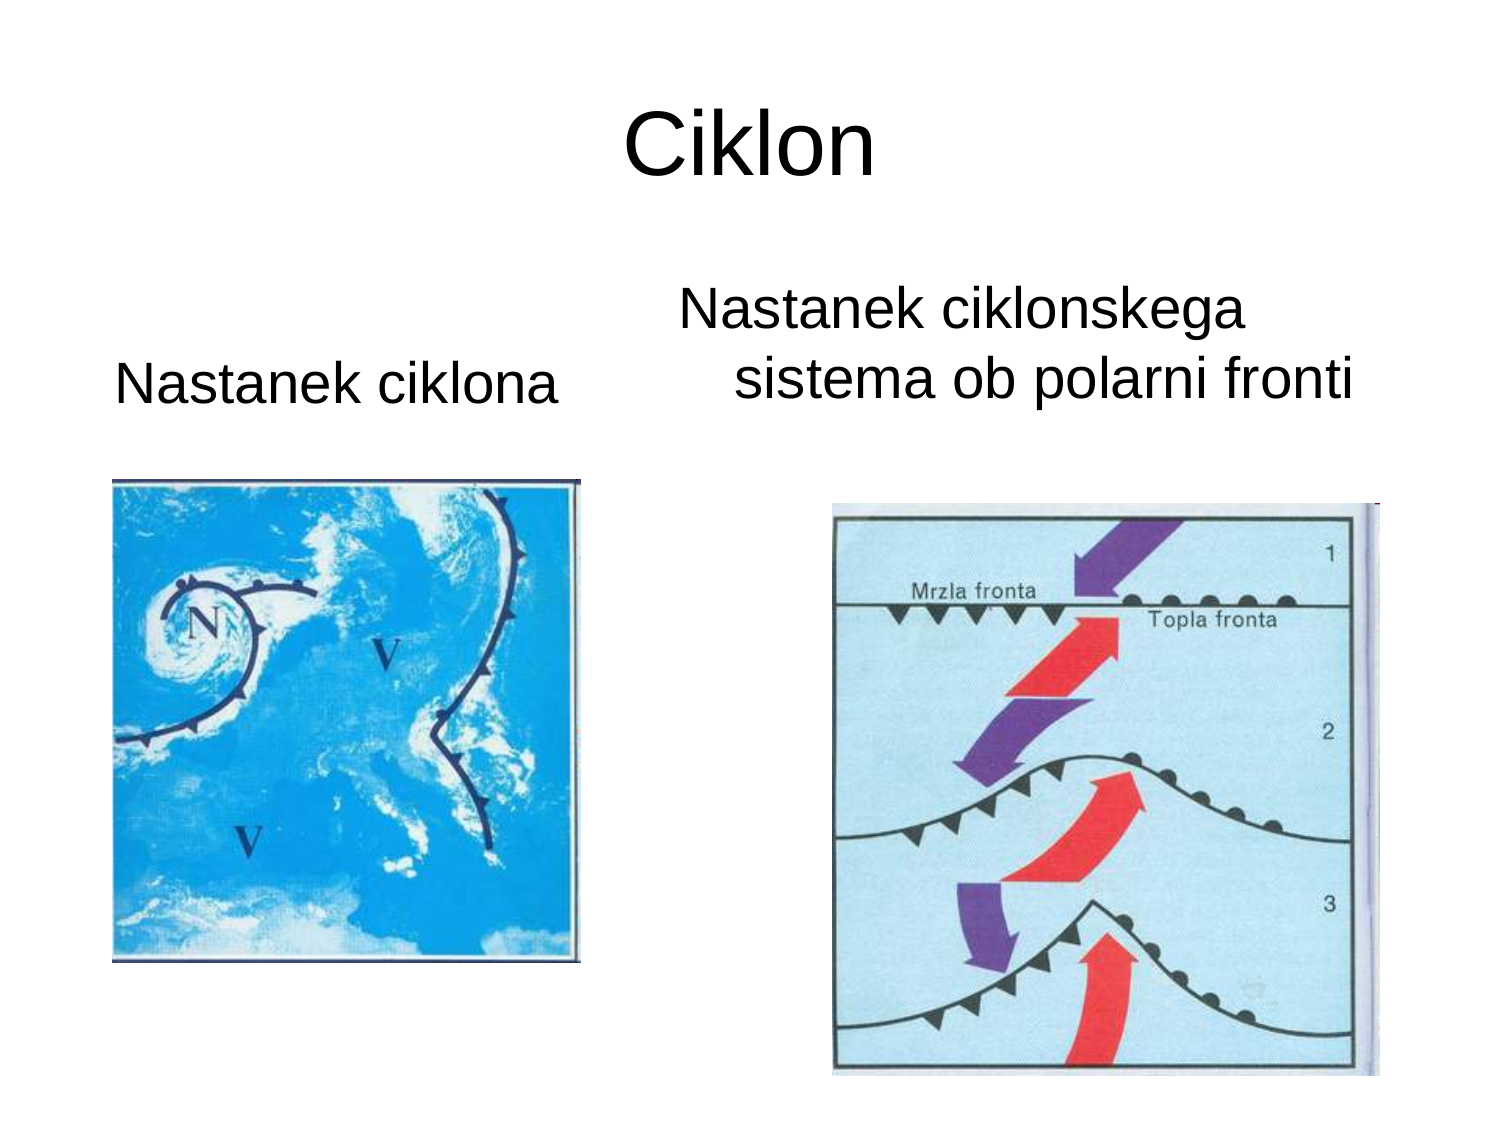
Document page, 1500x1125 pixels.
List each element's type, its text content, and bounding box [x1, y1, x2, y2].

list Nastanek ciklonskega sistema ob polarni fronti [663, 262, 1426, 1006]
picture [832, 503, 1380, 1076]
title Ciklon [75, 45, 1426, 233]
list Nastanek ciklona [100, 338, 726, 1014]
picture [112, 479, 581, 963]
